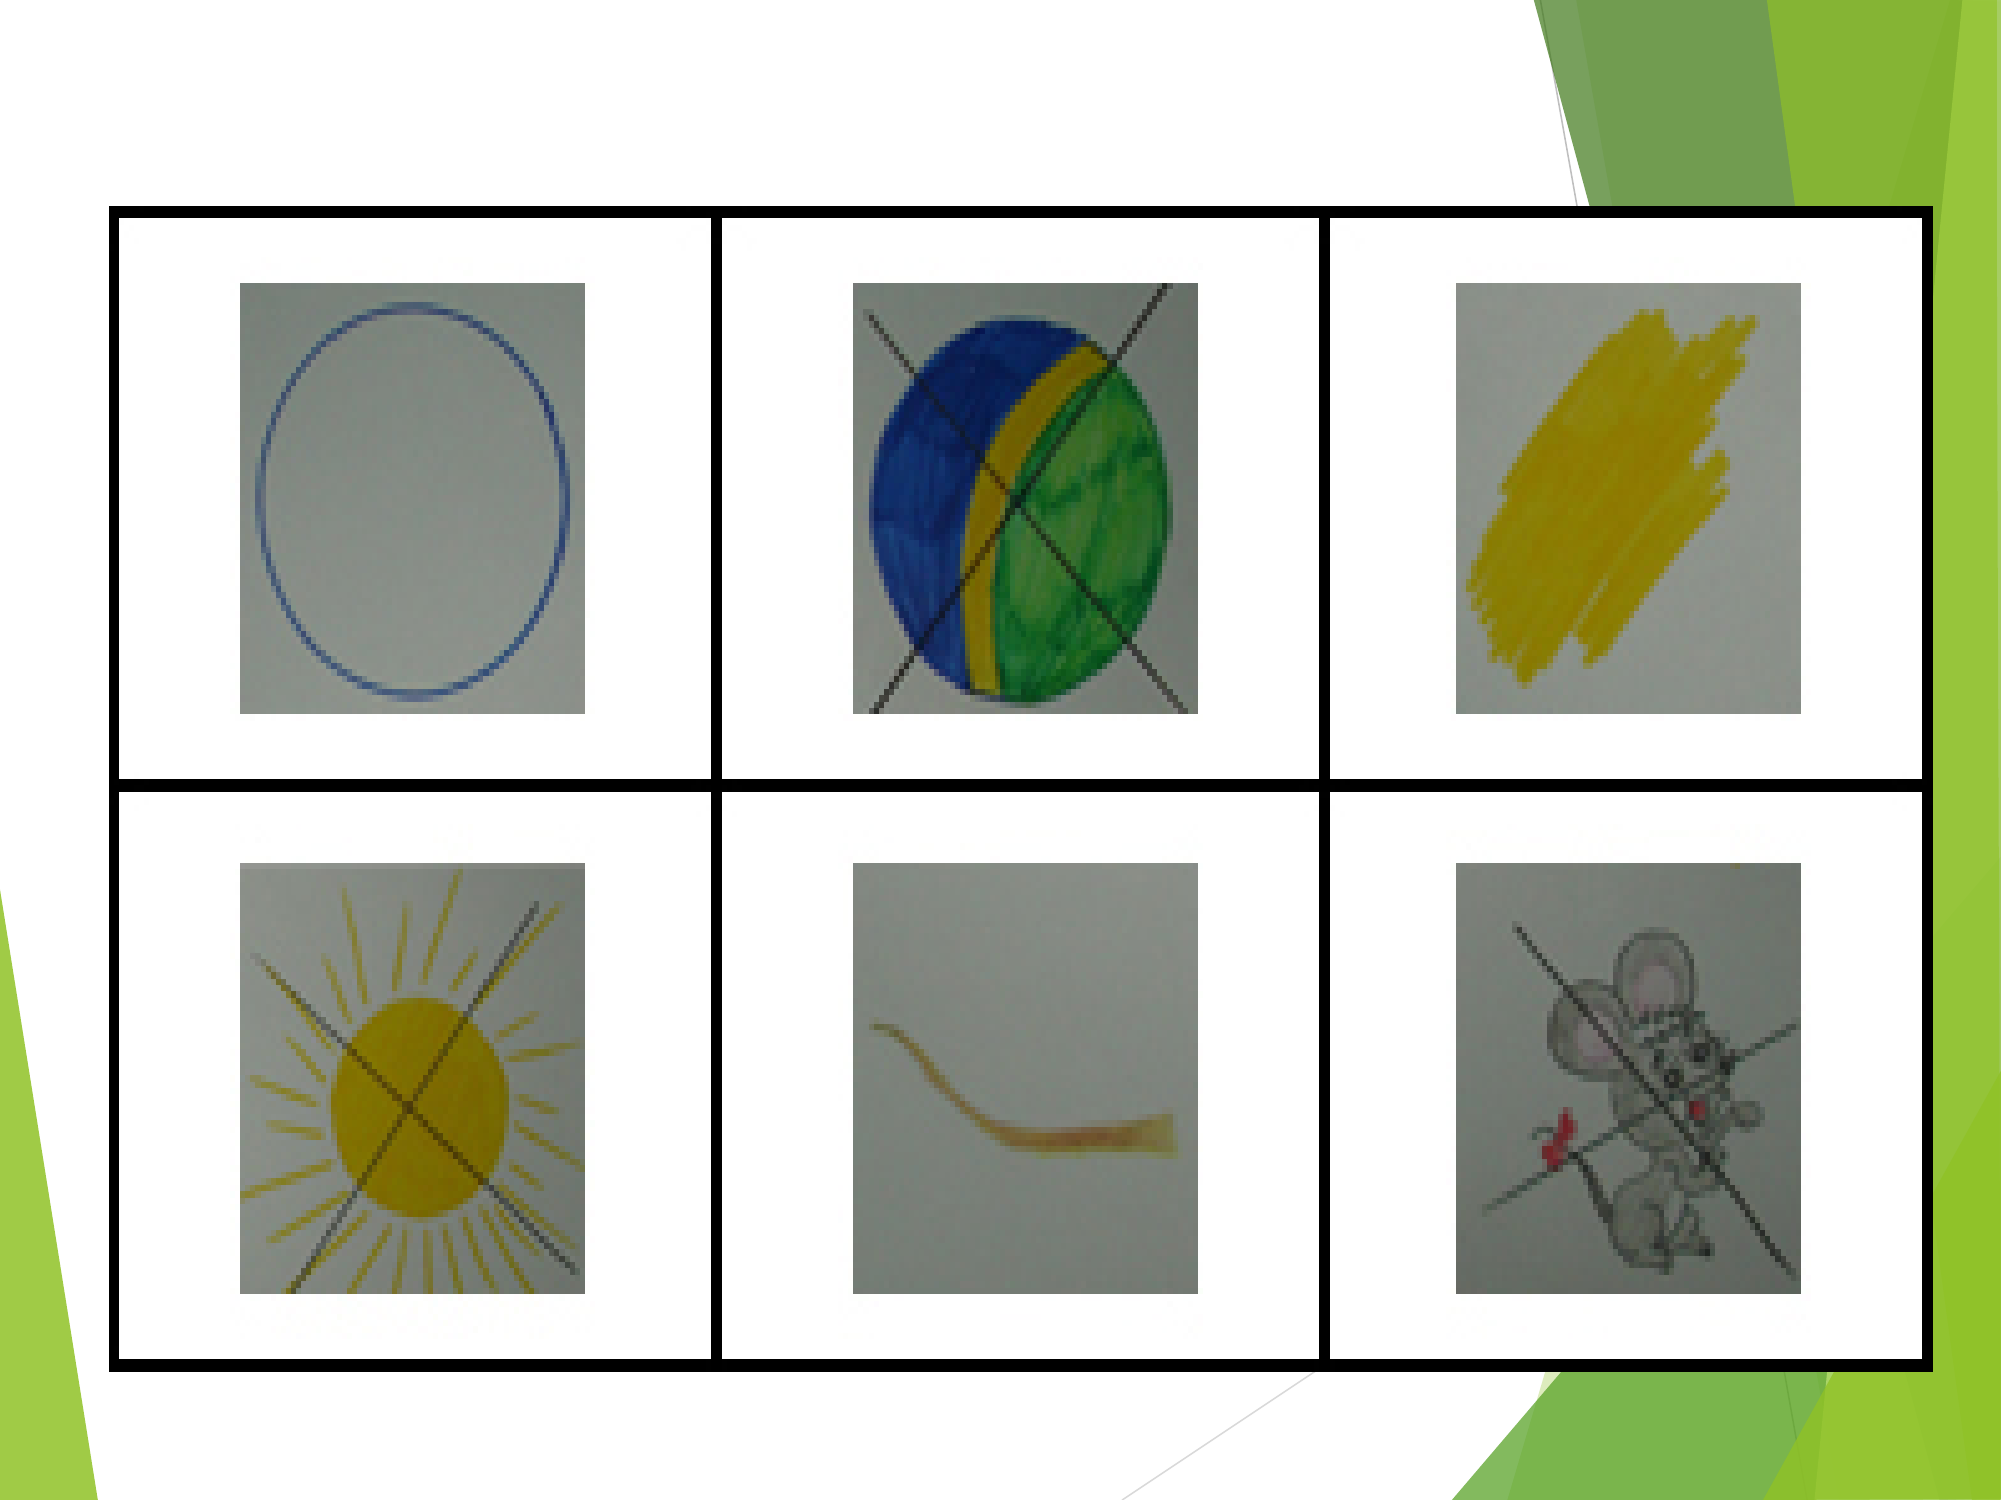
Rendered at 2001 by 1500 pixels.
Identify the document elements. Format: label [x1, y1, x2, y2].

picture [109, 206, 1933, 1372]
